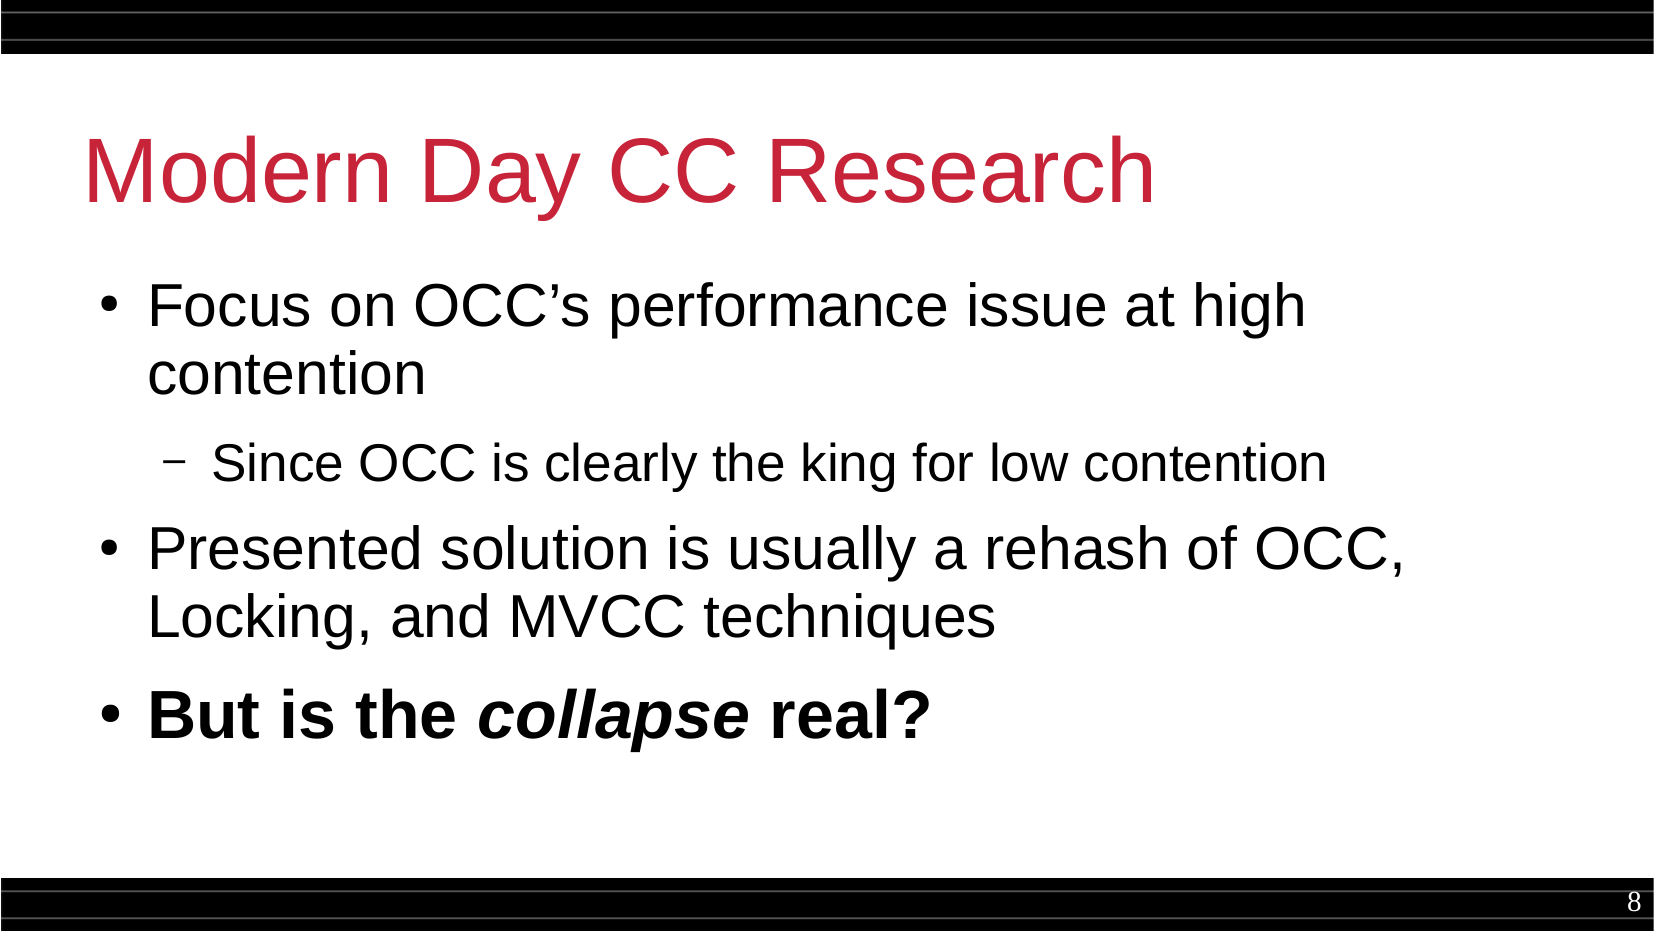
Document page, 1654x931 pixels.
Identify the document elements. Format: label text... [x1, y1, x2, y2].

picture [1, 0, 1654, 54]
list Focus on OCC’s performance issue at high contention Since OCC is clearly the king for low contention Presented solution is usually a rehash of OCC, Locking, and MVCC techniques But is the collapse real? [82, 271, 1571, 758]
title Modern Day CC Research [82, 92, 1571, 249]
picture [1, 878, 1654, 931]
